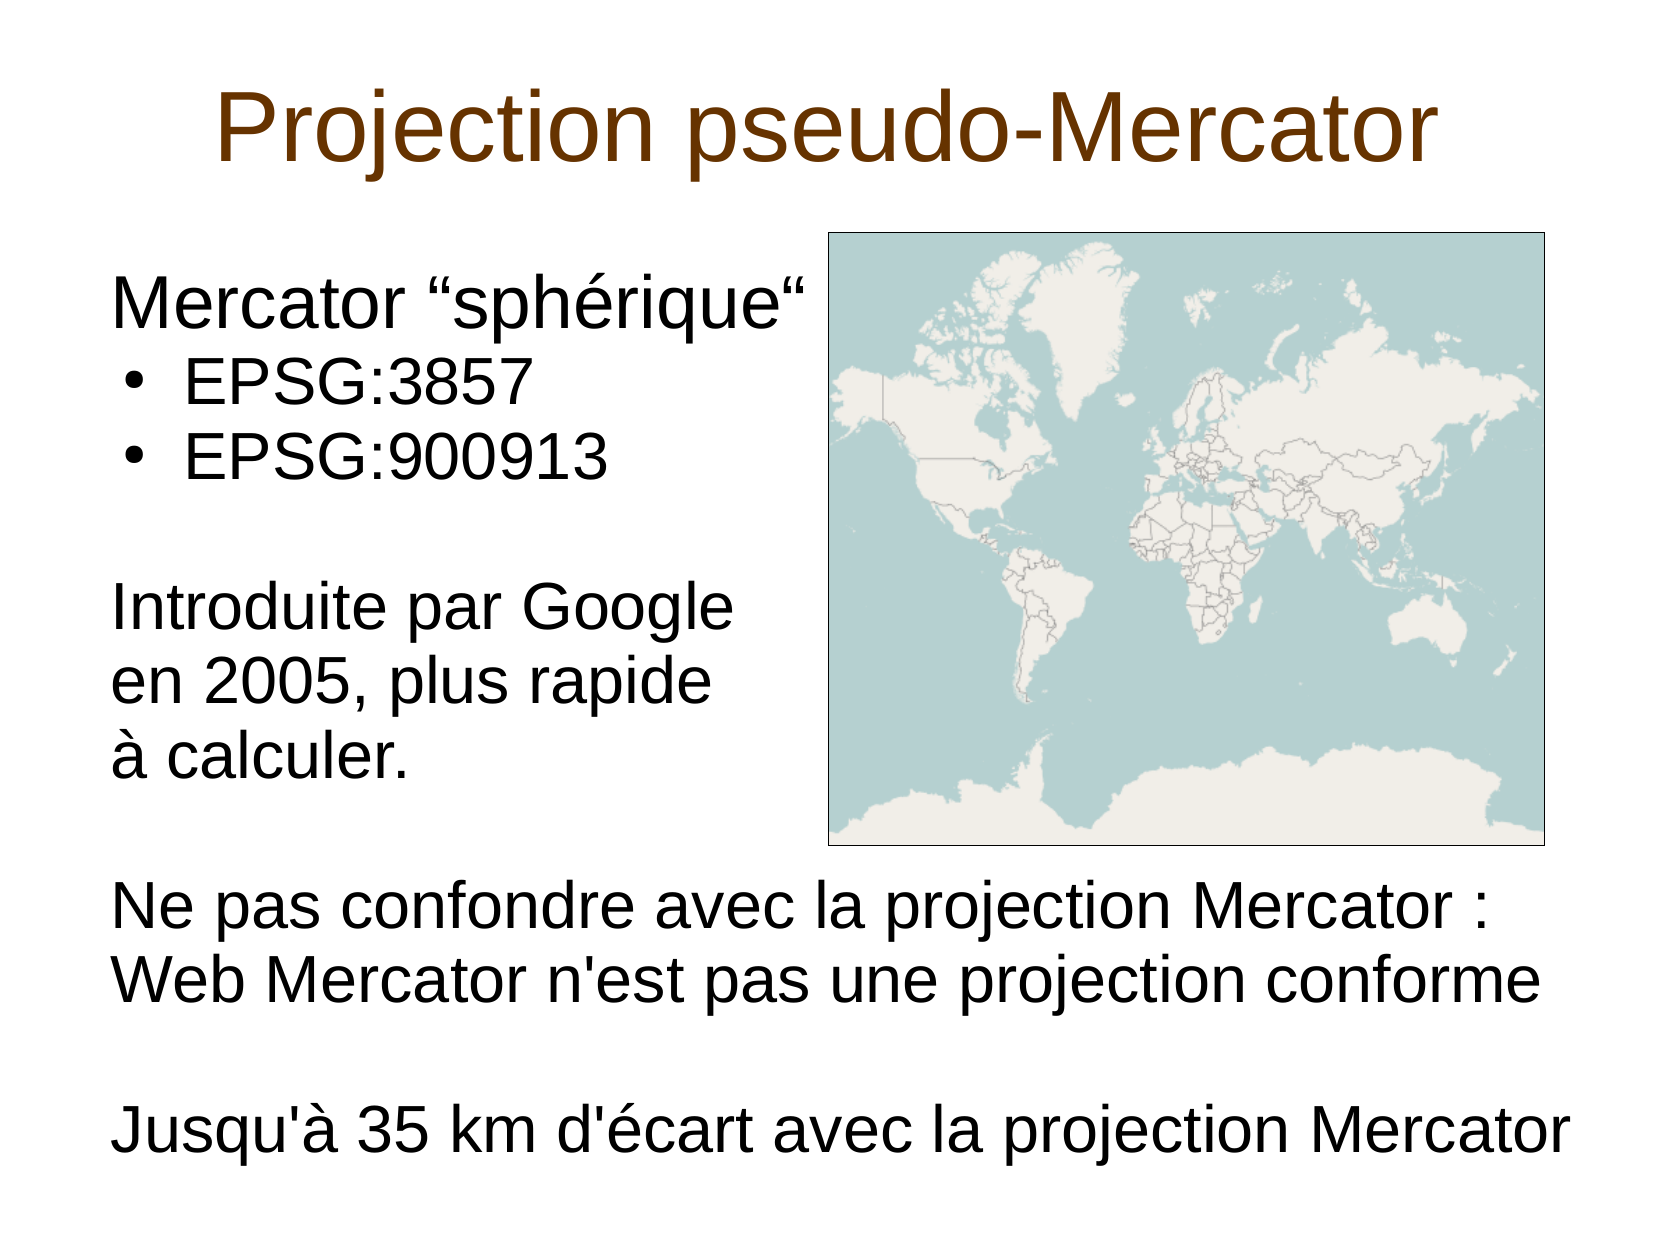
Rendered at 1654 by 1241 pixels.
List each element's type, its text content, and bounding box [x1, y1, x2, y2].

title Projection pseudo-Mercator [82, 63, 1571, 190]
picture [828, 232, 1545, 846]
text_box Mercator “sphérique“ EPSG:3857 EPSG:900913 Introduite par Google en 2005, plus rapide à calculer. Ne pas confondre avec la projection Mercator : Web Mercator n'est pas une projection conforme Jusqu'à 35 km d'écart avec la projection Mercator [96, 252, 1604, 1187]
